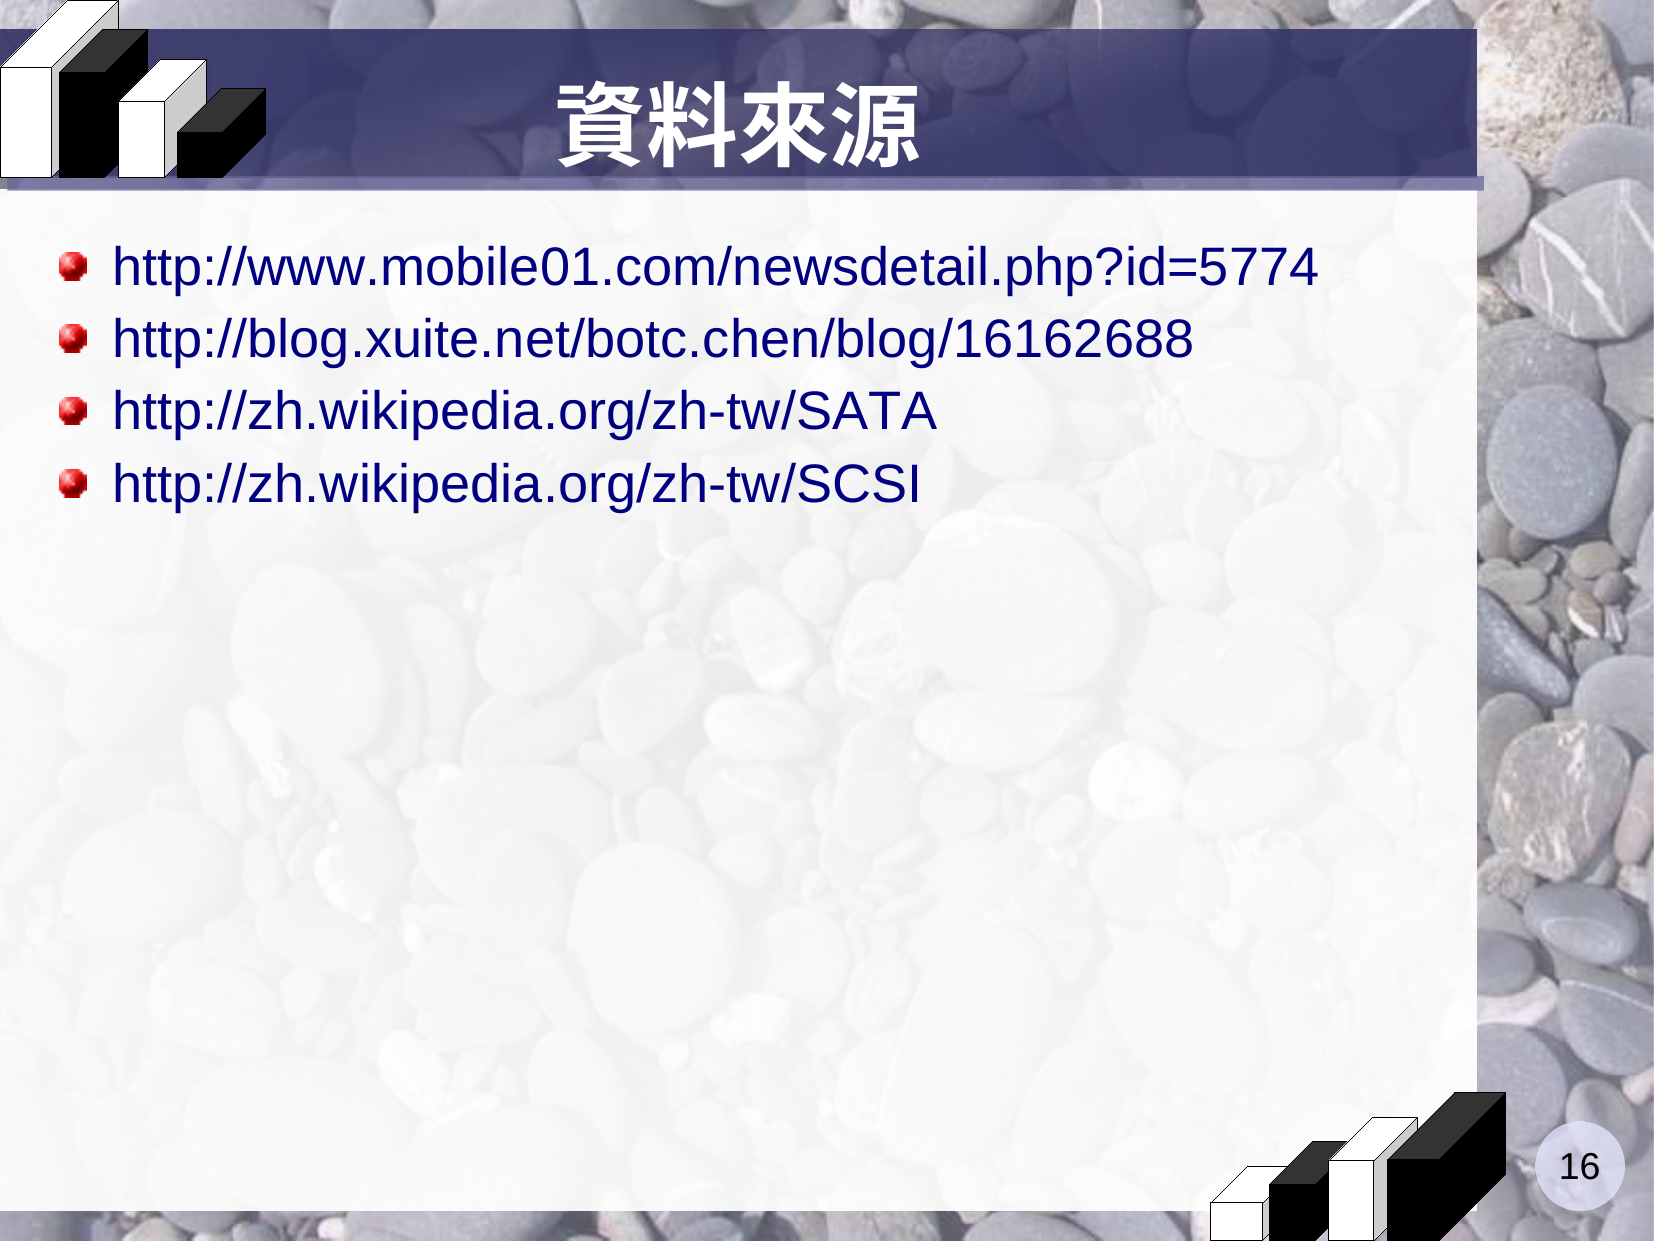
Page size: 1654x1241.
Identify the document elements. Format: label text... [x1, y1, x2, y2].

list http://www.mobile01.com/newsdetail.php?id=5774 http://blog.xuite.net/botc.chen/blog/16162688 http://zh.wikipedia.org/zh-tw/SATA http://zh.wikipedia.org/zh-tw/SCSI [59, 236, 1418, 1167]
title 資料來源 [29, 0, 1447, 191]
